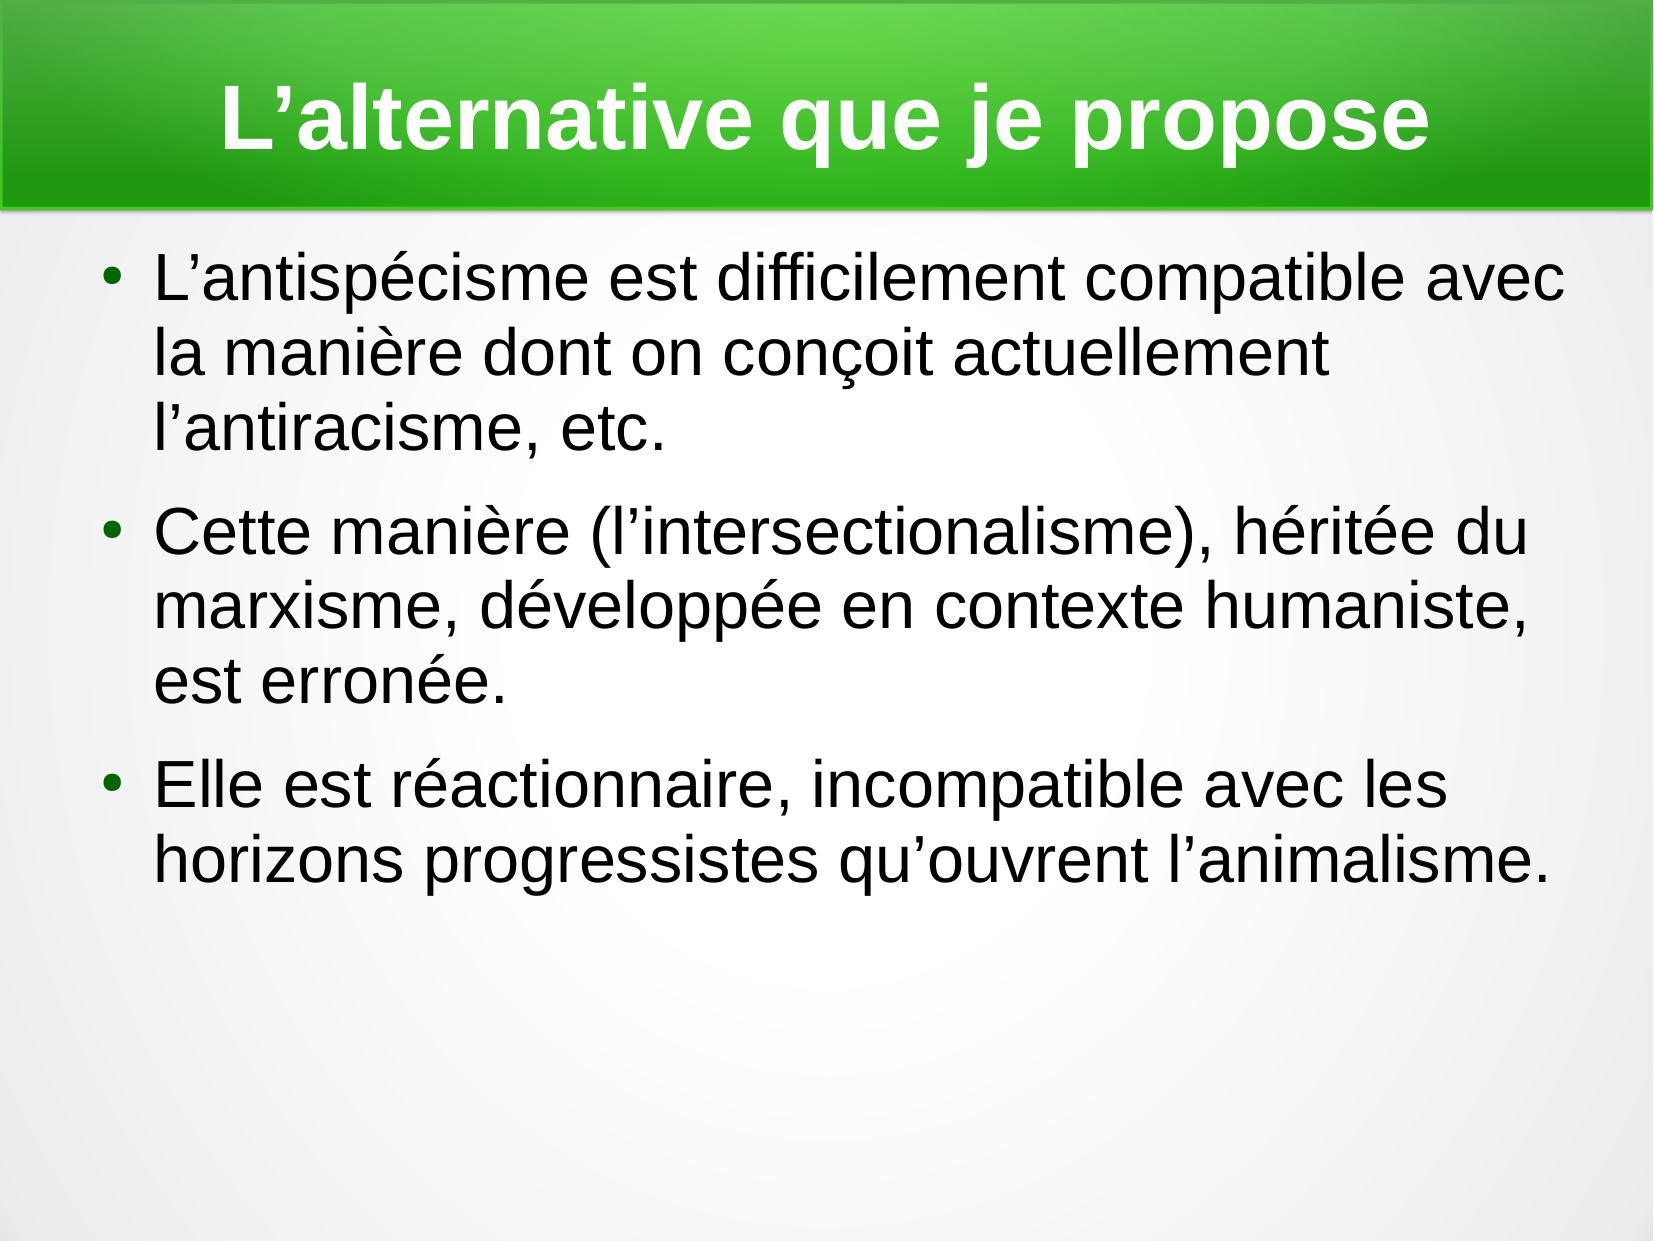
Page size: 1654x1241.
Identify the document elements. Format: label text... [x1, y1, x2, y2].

title L’alternative que je propose [82, 47, 1571, 190]
list L’antispécisme est difficilement compatible avec la manière dont on conçoit actuellement l’antiracisme, etc. Cette manière (l’intersectionalisme), héritée du marxisme, développée en contexte humaniste, est erronée. Elle est réactionnaire, incompatible avec les horizons progressistes qu’ouvrent l’animalisme. [82, 240, 1571, 1156]
